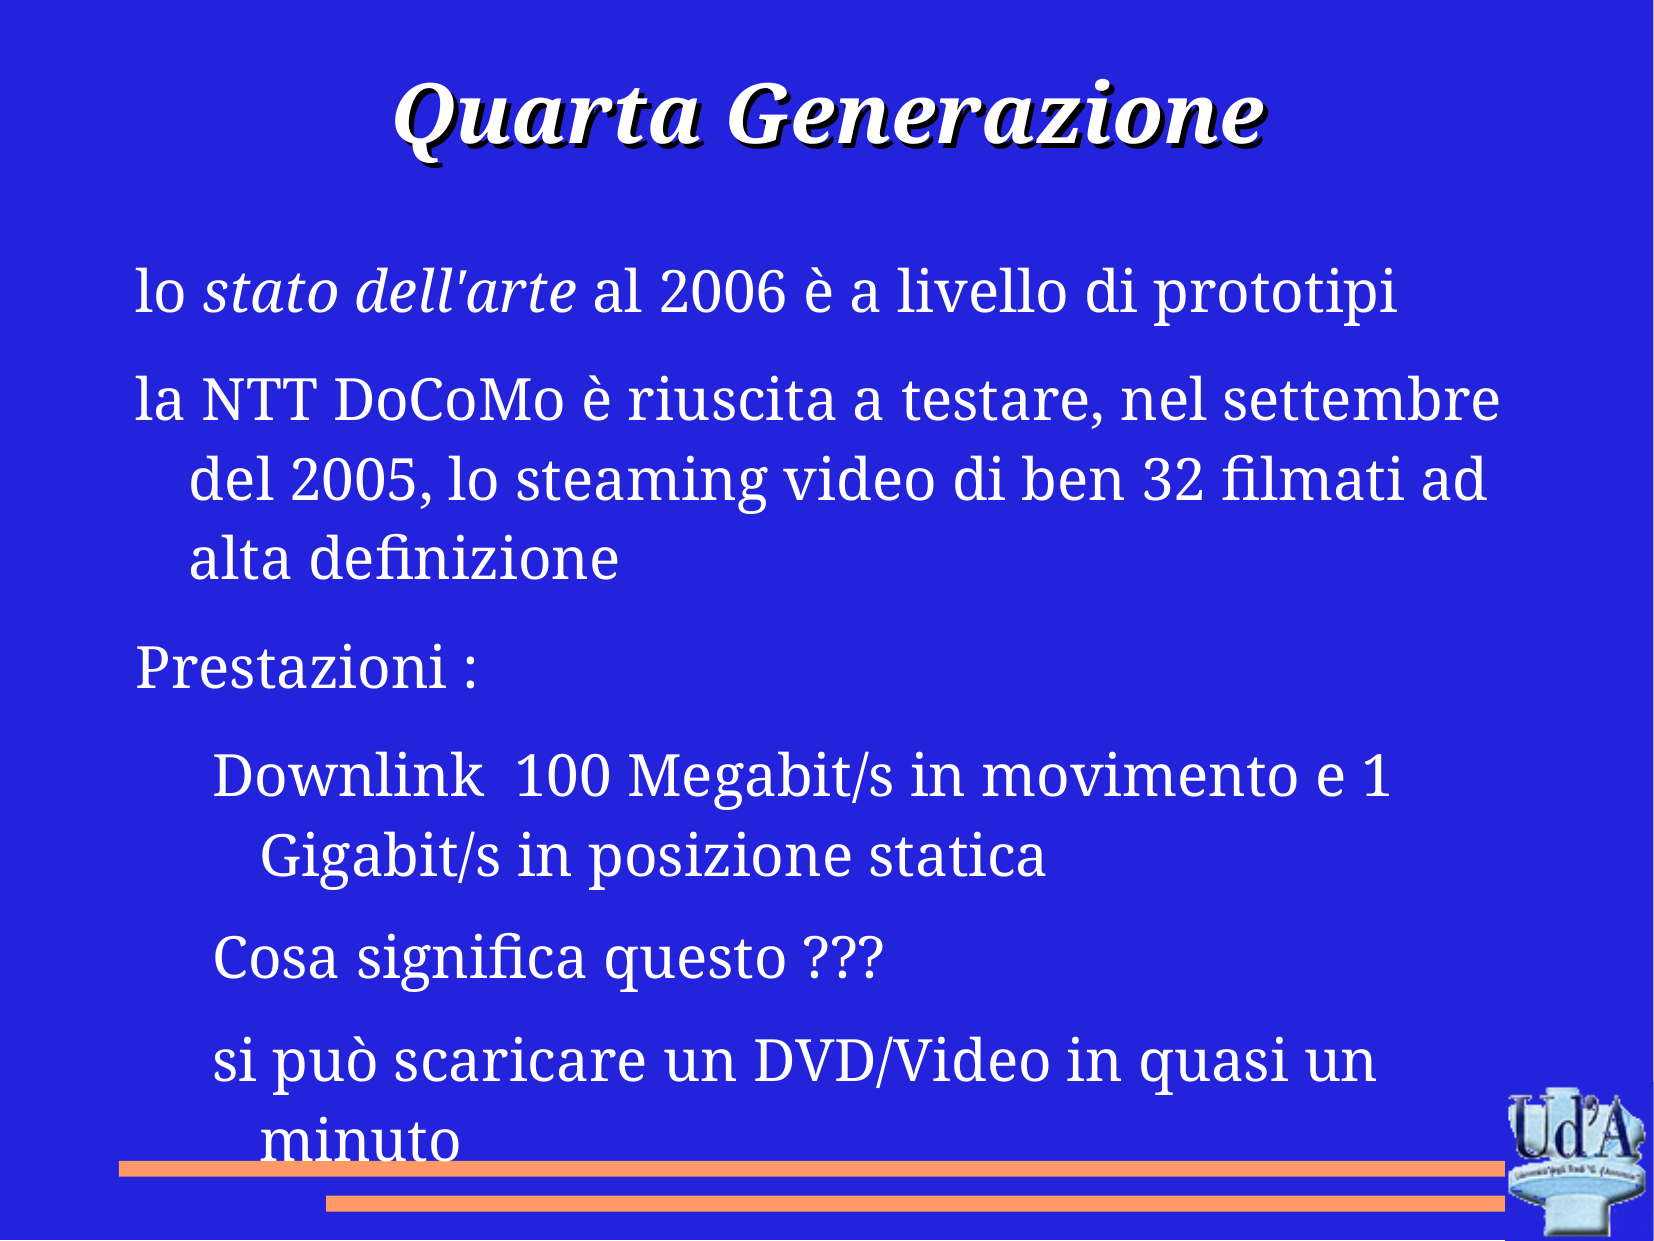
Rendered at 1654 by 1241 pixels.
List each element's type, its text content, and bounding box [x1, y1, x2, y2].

title Quarta Generazione [121, 46, 1534, 178]
list lo stato dell'arte al 2006 è a livello di prototipi la NTT DoCoMo è riuscita a testare, nel settembre del 2005, lo steaming video di ben 32 filmati ad alta definizione Prestazioni : Downlink 100 Megabit/s in movimento e 1 Gigabit/s in posizione statica Cosa significa questo ??? si può scaricare un DVD/Video in quasi un minuto [118, 249, 1558, 1155]
picture [1505, 1082, 1654, 1241]
